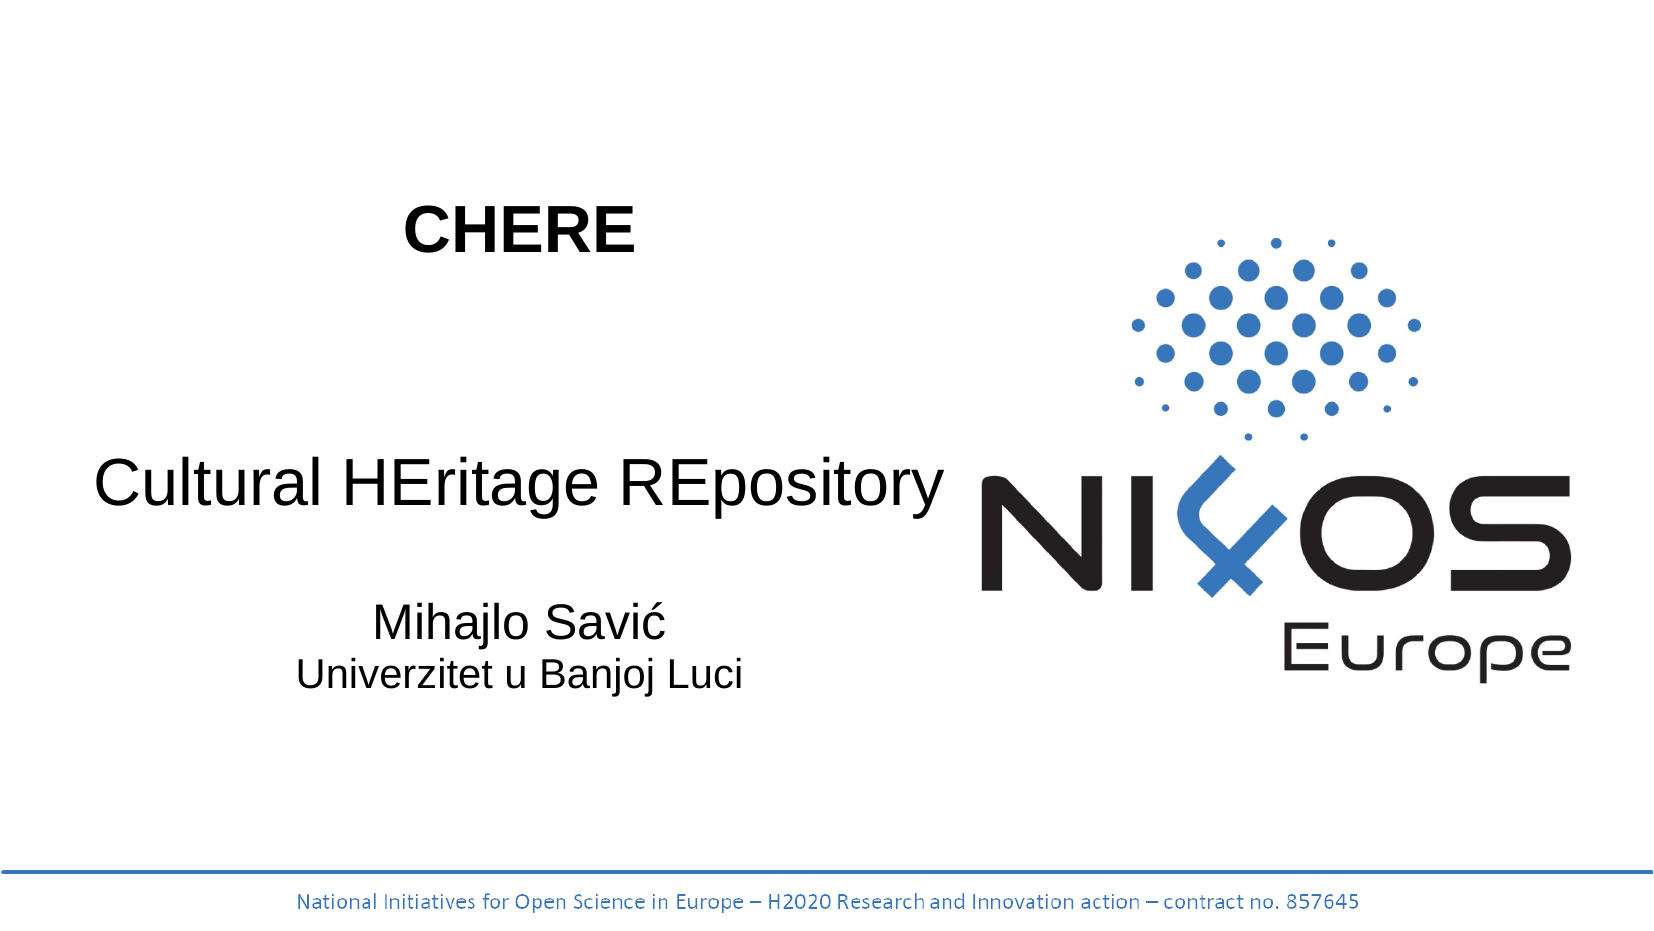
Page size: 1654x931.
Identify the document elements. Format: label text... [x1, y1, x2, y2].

title CHERE [82, 151, 957, 308]
picture [0, 869, 1654, 931]
subtitle Cultural HEritage REpository Mihajlo Savić Univerzitet u Banjoj Luci [82, 318, 957, 823]
picture [963, 217, 1589, 690]
